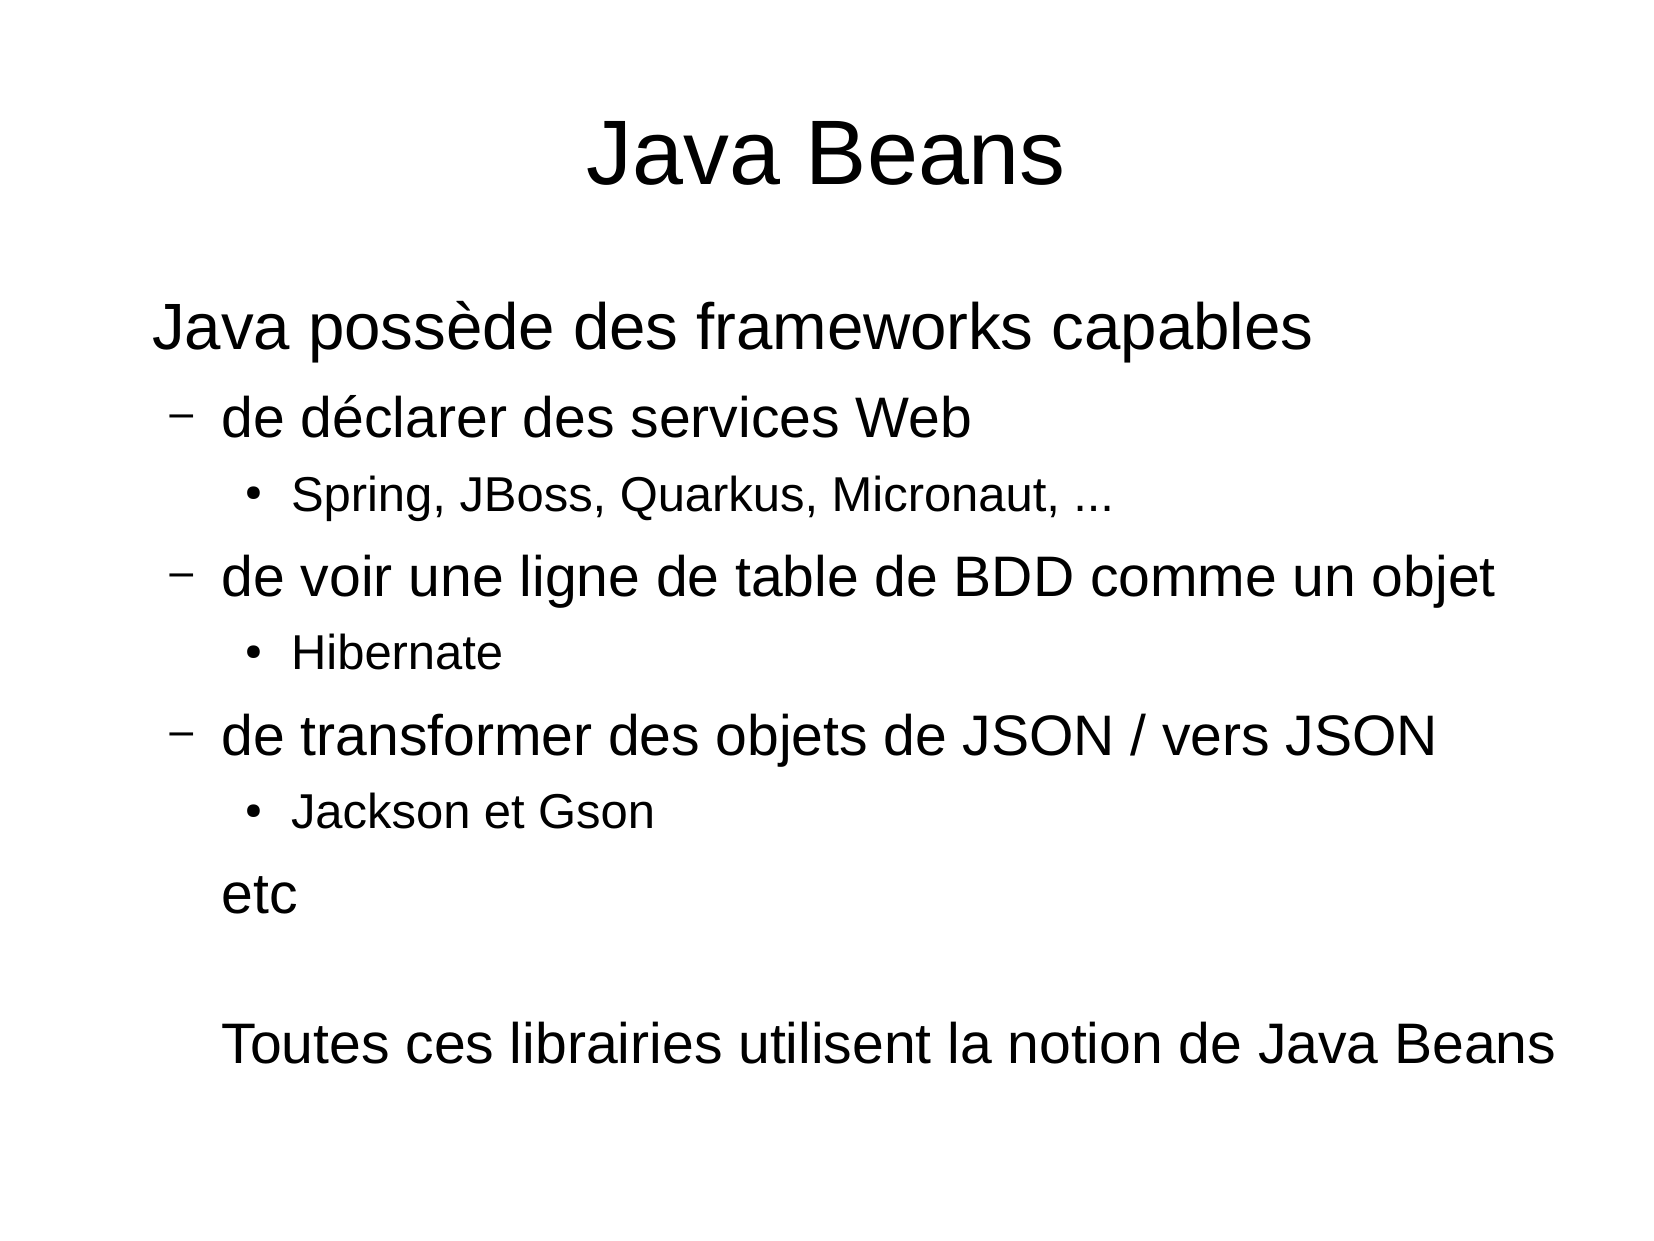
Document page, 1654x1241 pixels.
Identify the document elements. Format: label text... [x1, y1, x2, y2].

list Java possède des frameworks capables de déclarer des services Web Spring, JBoss, Quarkus, Micronaut, ... de voir une ligne de table de BDD comme un objet Hibernate de transformer des objets de JSON / vers JSON Jackson et Gson etc Toutes ces librairies utilisent la notion de Java Beans [82, 290, 1571, 1141]
title Java Beans [82, 49, 1571, 257]
